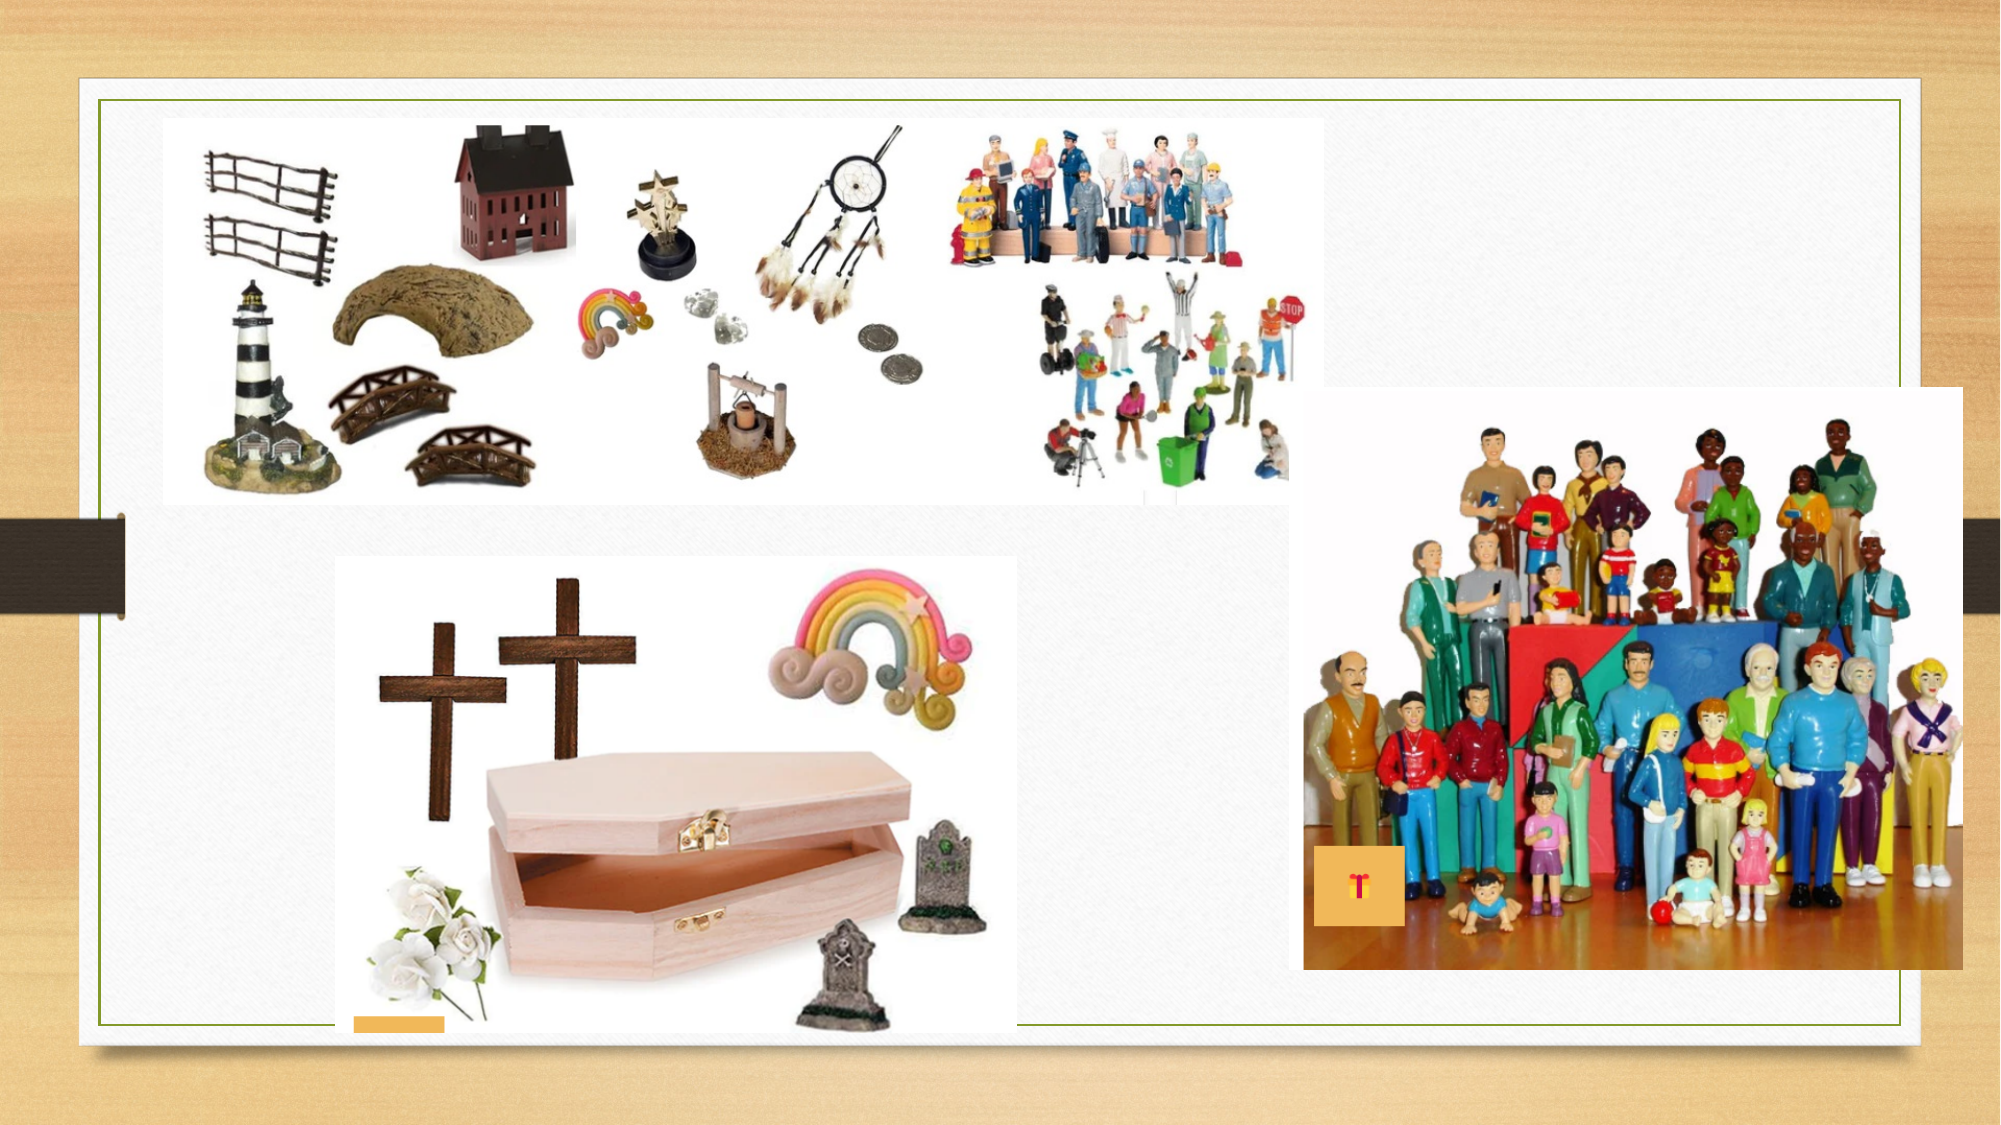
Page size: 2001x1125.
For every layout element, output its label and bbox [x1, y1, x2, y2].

picture [335, 556, 1017, 1033]
picture [163, 118, 1963, 970]
